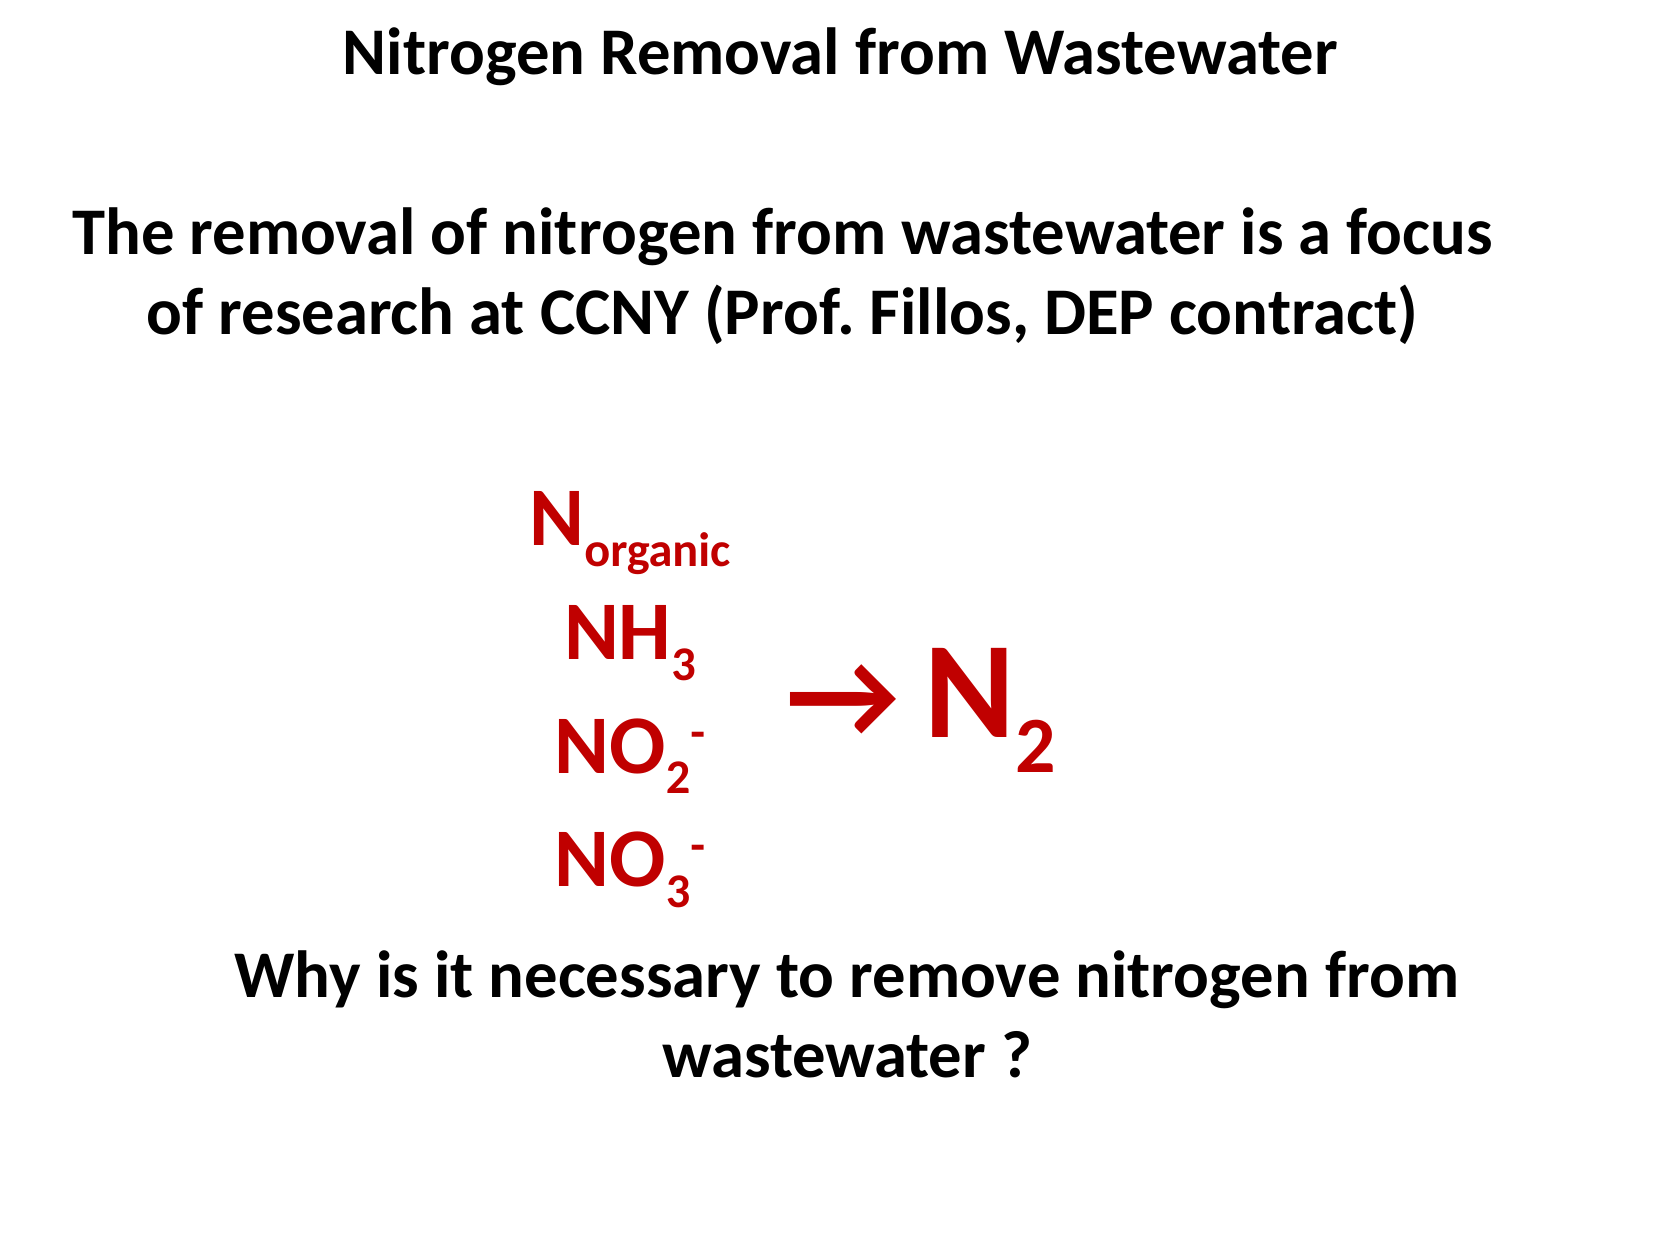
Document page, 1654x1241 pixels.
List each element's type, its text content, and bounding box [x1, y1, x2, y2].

text_box The removal of nitrogen from wastewater is a focus of research at CCNY (Prof. Fillos, DEP contract) [37, 179, 1529, 356]
text_box Why is it necessary to remove nitrogen from wastewater ? [165, 923, 1530, 1099]
text_box Nitrogen Removal from Wastewater [179, 0, 1503, 96]
text_box → N2 [771, 592, 1288, 796]
text_box Norganic NH3 NO2- NO3- [371, 454, 889, 923]
